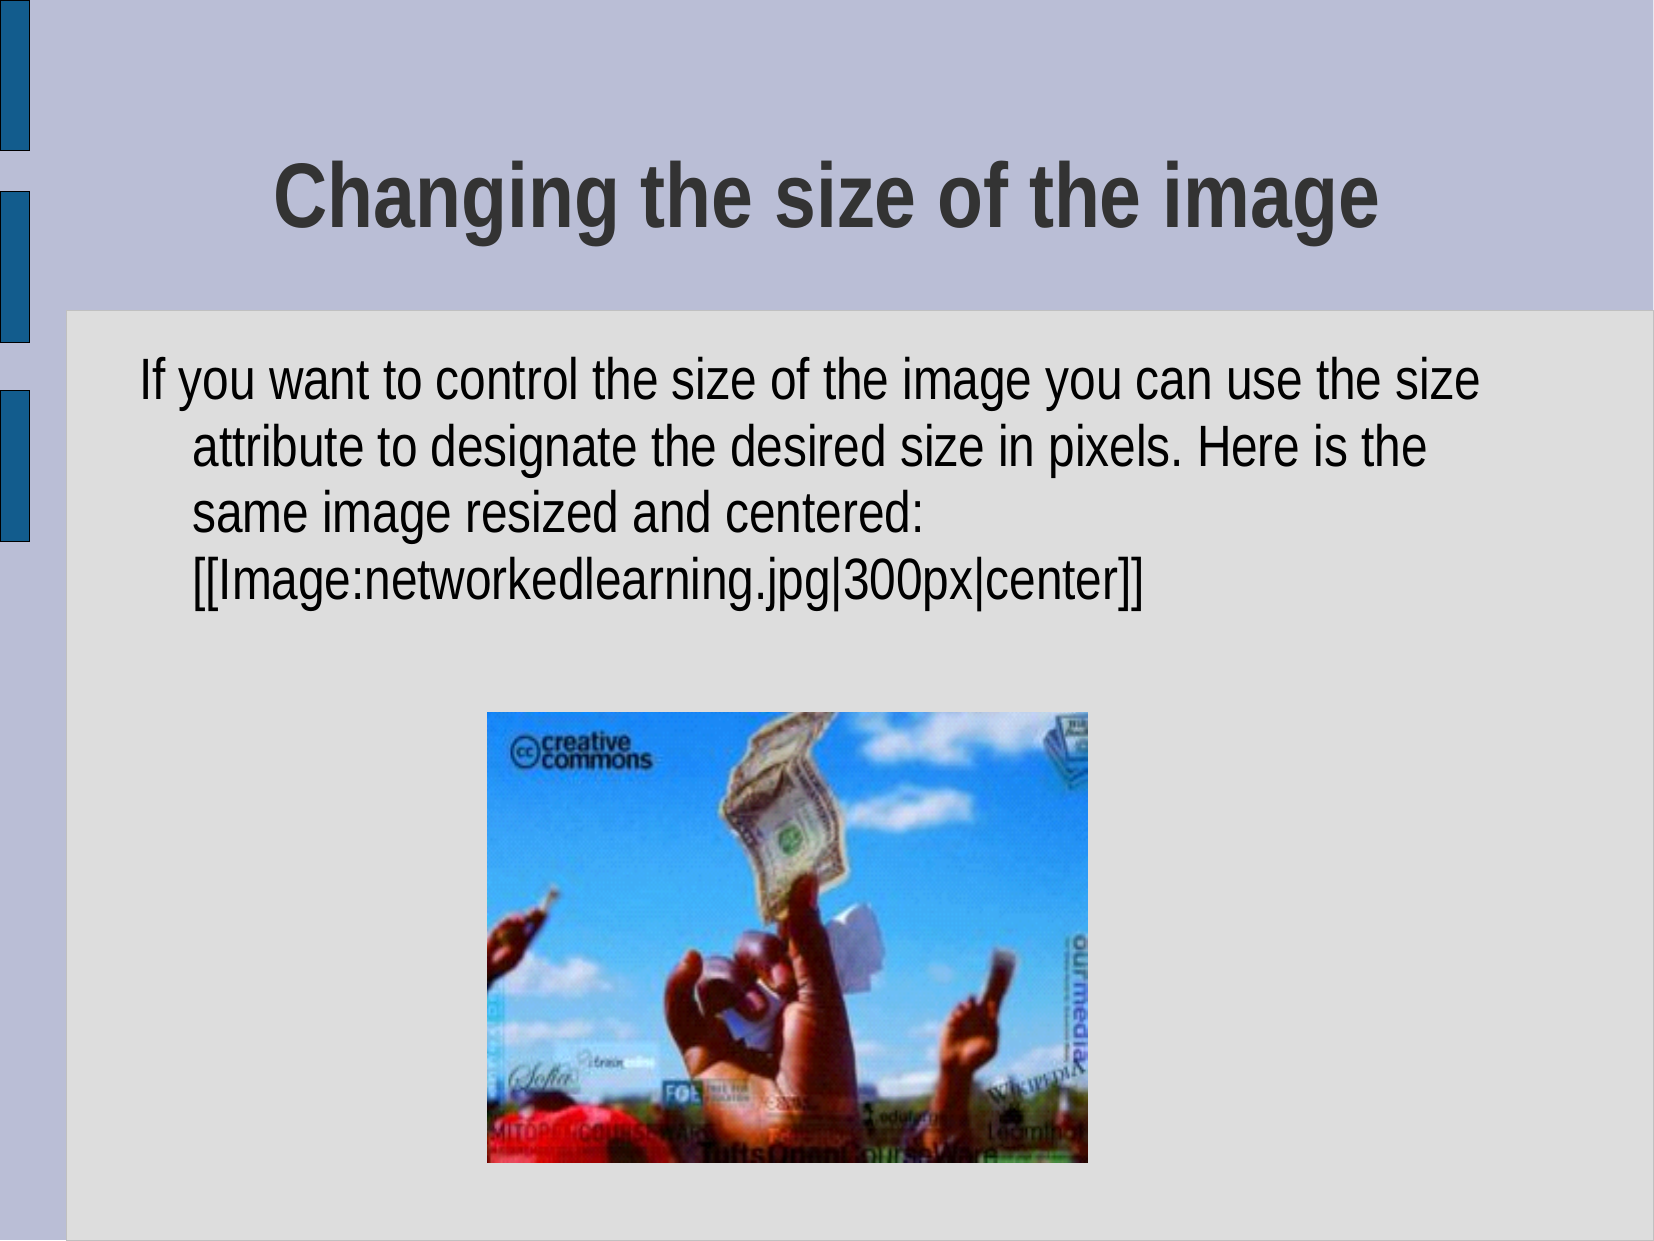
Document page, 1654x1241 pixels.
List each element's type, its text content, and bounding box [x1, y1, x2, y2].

picture [487, 712, 1088, 1163]
title Changing the size of the image [121, 91, 1534, 299]
list If you want to control the size of the image you can use the size attribute to designate the desired size in pixels. Here is the same image resized and centered: [[Image:networkedlearning.jpg|300px|center]] [121, 344, 1534, 1127]
